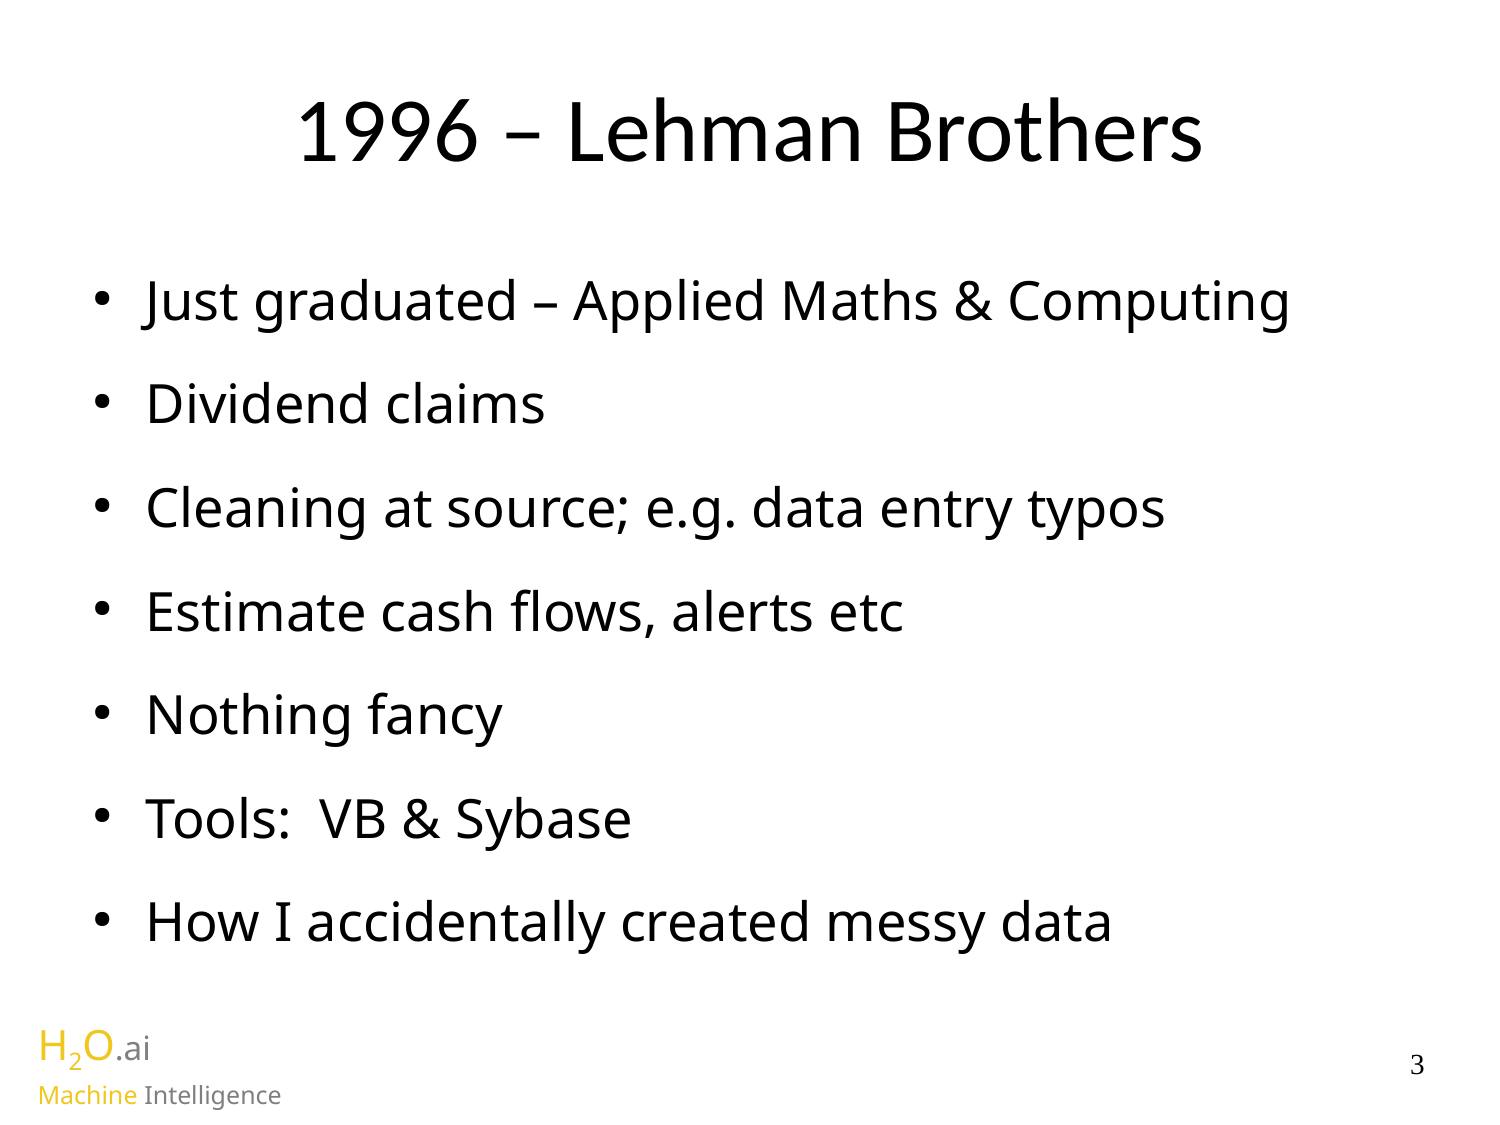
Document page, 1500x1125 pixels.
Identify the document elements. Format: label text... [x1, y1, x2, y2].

list Just graduated – Applied Maths & Computing Dividend claims Cleaning at source; e.g. data entry typos Estimate cash flows, alerts etc Nothing fancy Tools: VB & Sybase How I accidentally created messy data [75, 262, 1425, 1125]
title 1996 – Lehman Brothers [75, 15, 1425, 262]
